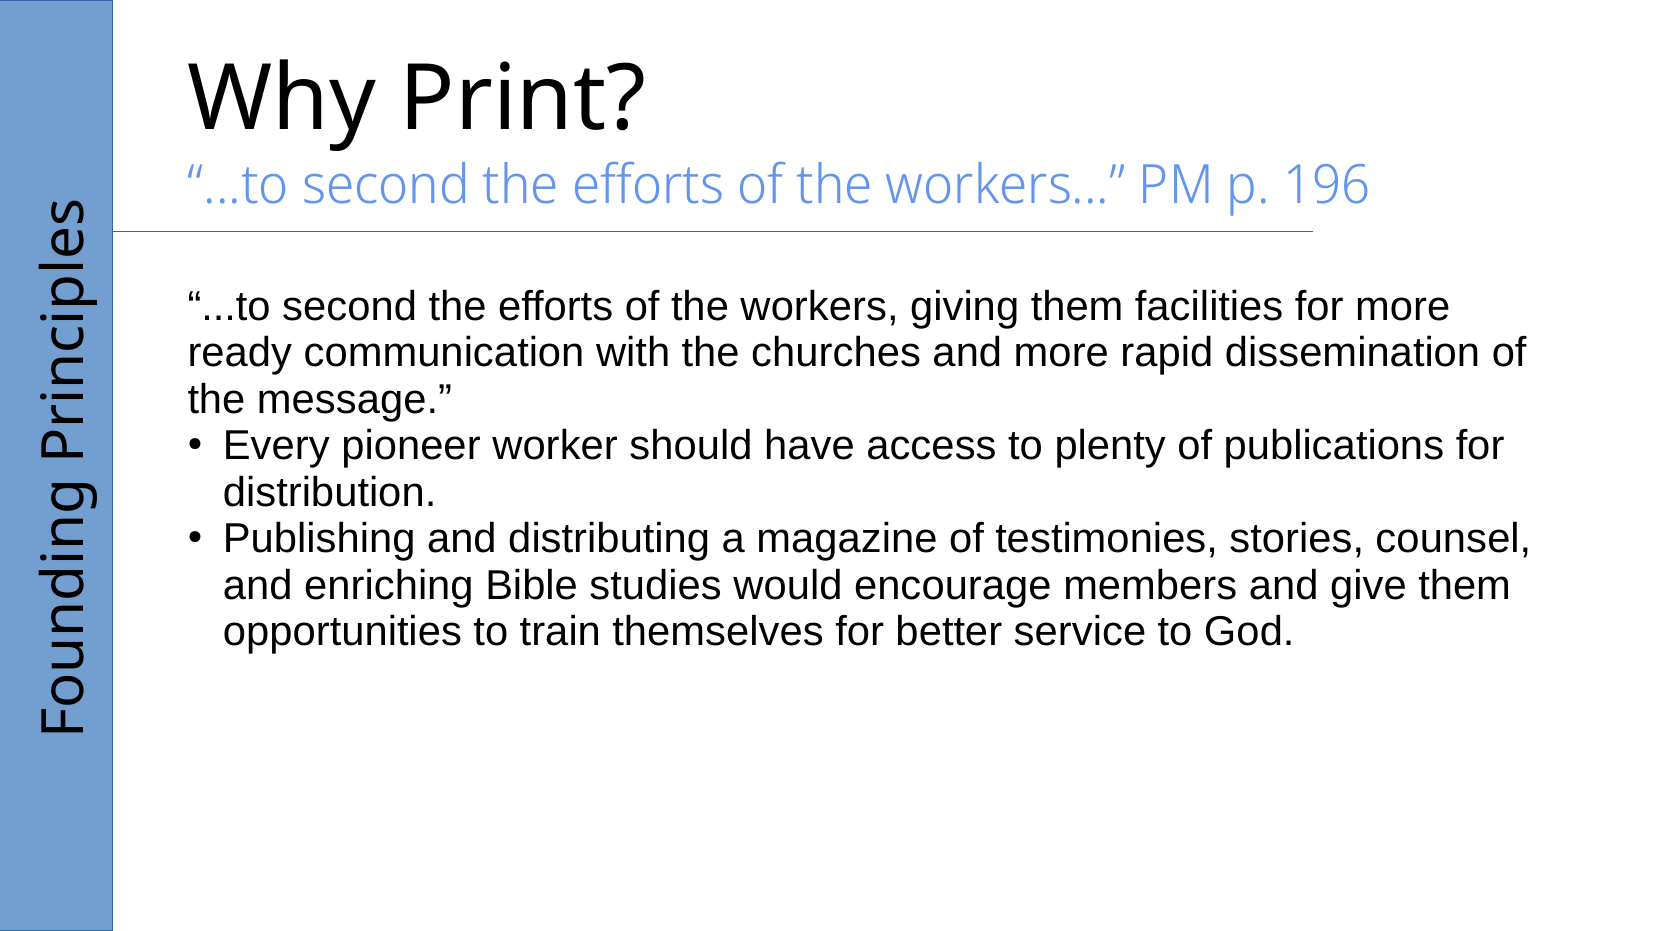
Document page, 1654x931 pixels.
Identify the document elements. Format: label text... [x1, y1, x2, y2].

text_box [0, 0, 113, 931]
subtitle “...to second the efforts of the workers, giving them facilities for more ready communication with the churches and more rapid dissemination of the message.” Every pioneer worker should have access to plenty of publications for distribution. Publishing and distributing a magazine of testimonies, stories, counsel, and enriching Bible studies would encourage members and give them opportunities to train themselves for better service to God. [187, 282, 1538, 887]
text_box Founding Principles [13, 37, 105, 901]
title “...to second the efforts of the workers...” PM p. 196 [187, 125, 1571, 239]
title Why Print? [187, 33, 1571, 125]
